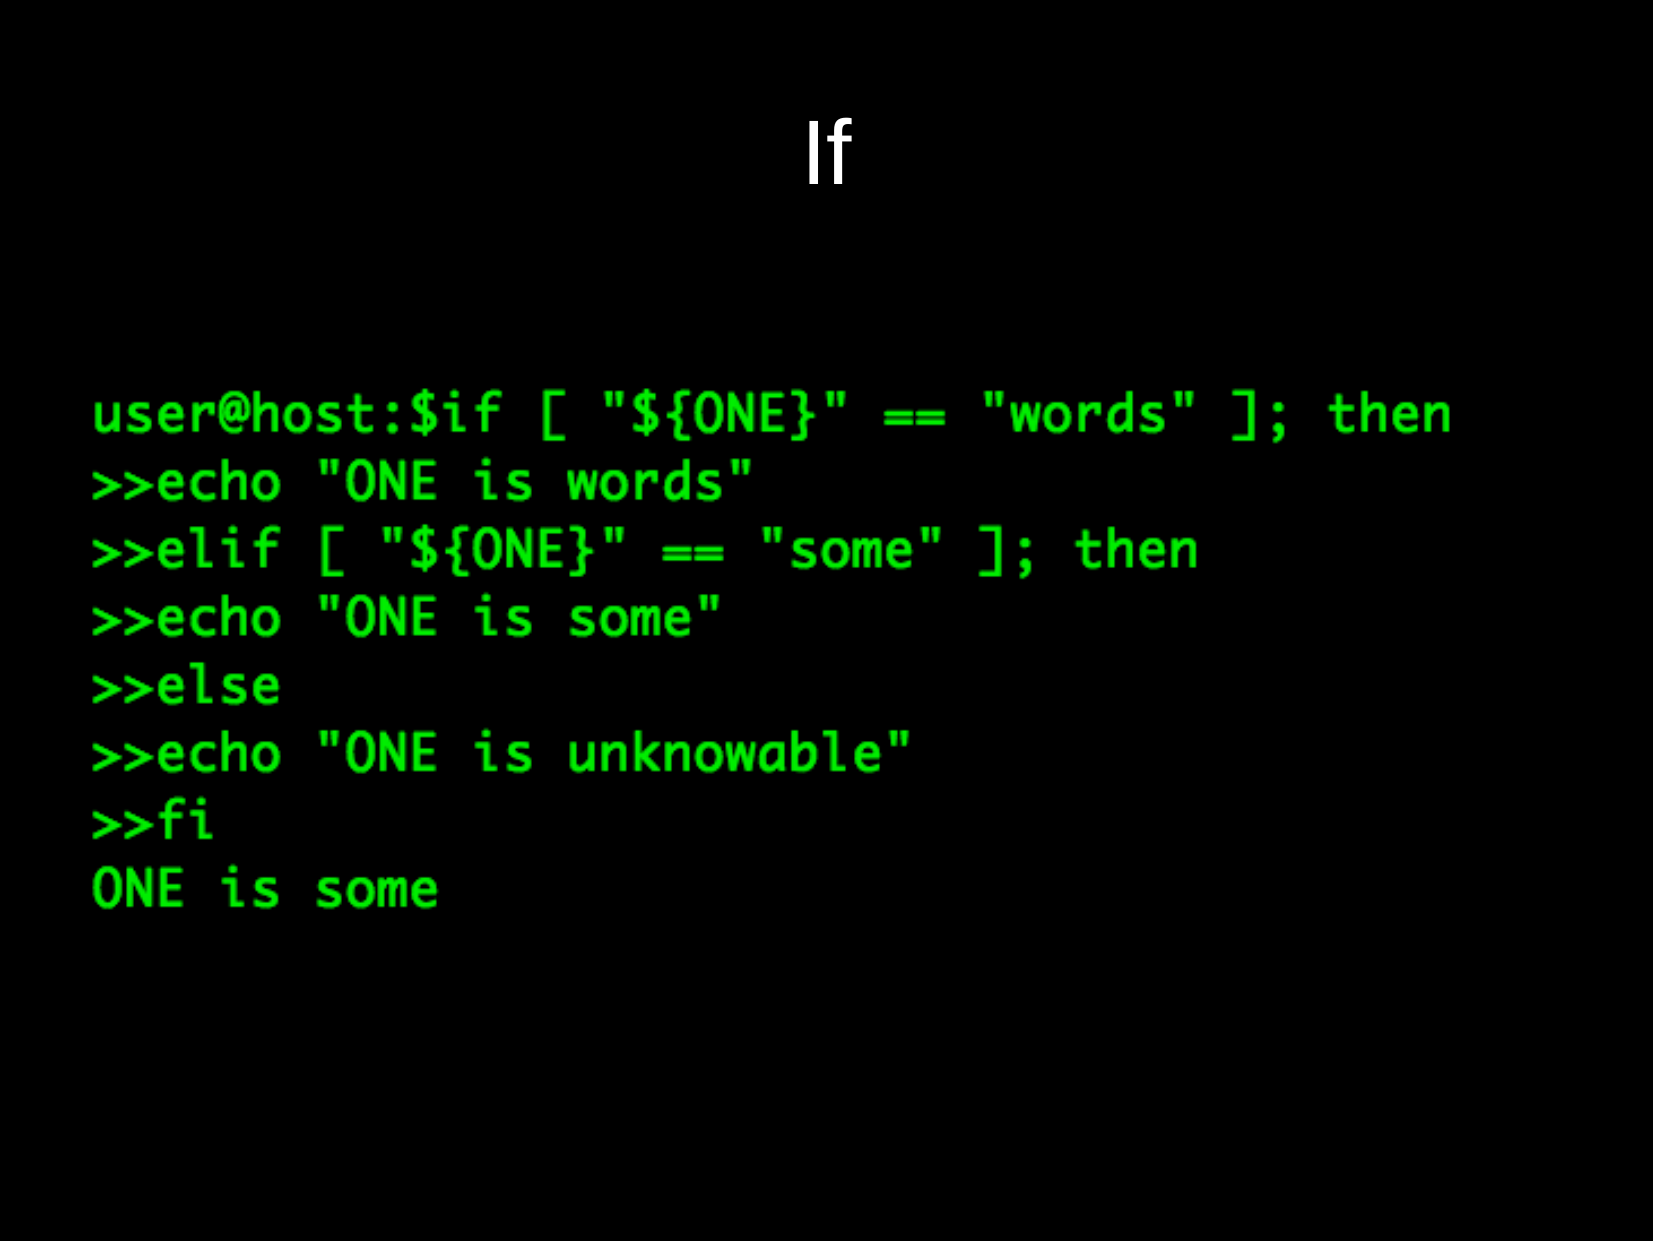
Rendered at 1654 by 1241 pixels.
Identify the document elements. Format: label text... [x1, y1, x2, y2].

picture [82, 378, 1538, 921]
title If [82, 49, 1571, 257]
